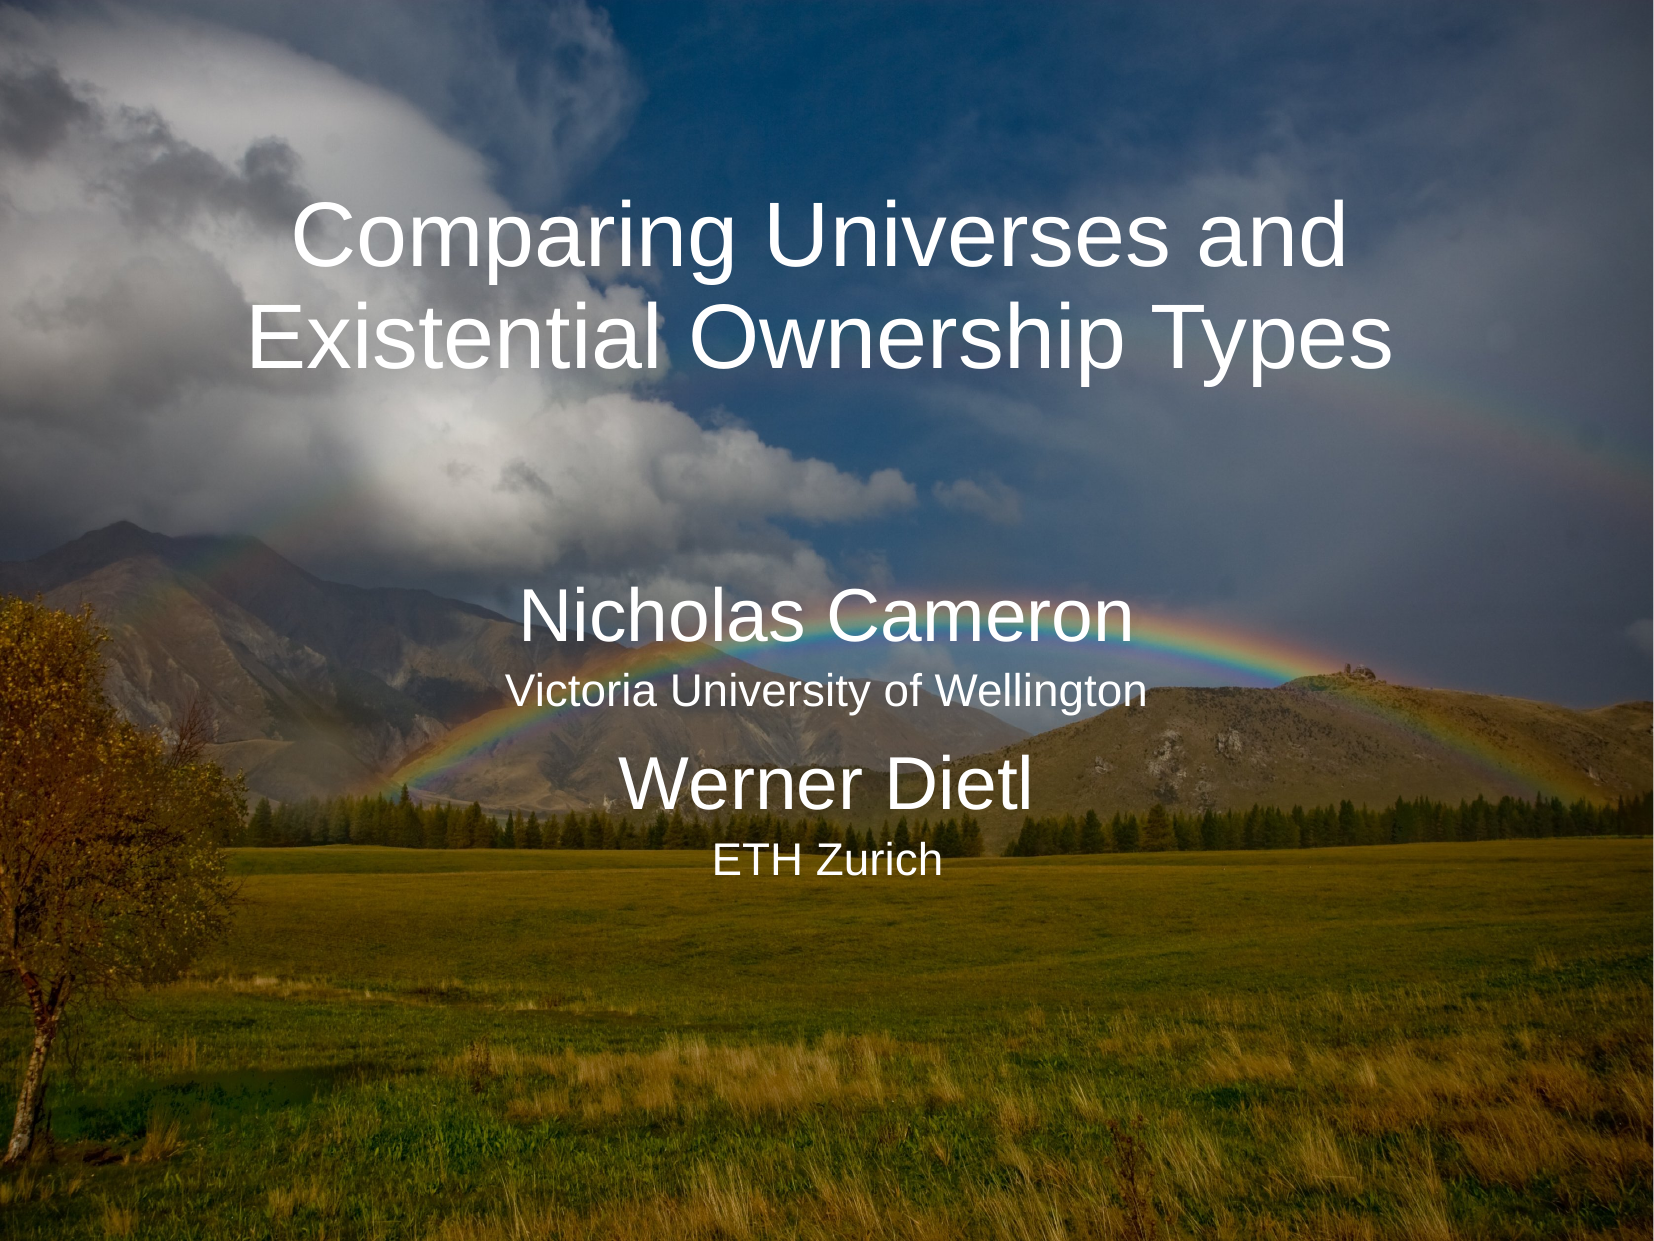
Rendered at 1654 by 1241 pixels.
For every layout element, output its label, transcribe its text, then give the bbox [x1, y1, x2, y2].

text_box ETH Zurich [696, 826, 959, 893]
subtitle Nicholas Cameron Werner Dietl [82, 297, 1571, 1102]
text_box Victoria University of Wellington [490, 657, 1164, 724]
title Comparing Universes and Existential Ownership Types [76, 183, 1565, 389]
picture [0, 0, 1654, 1241]
